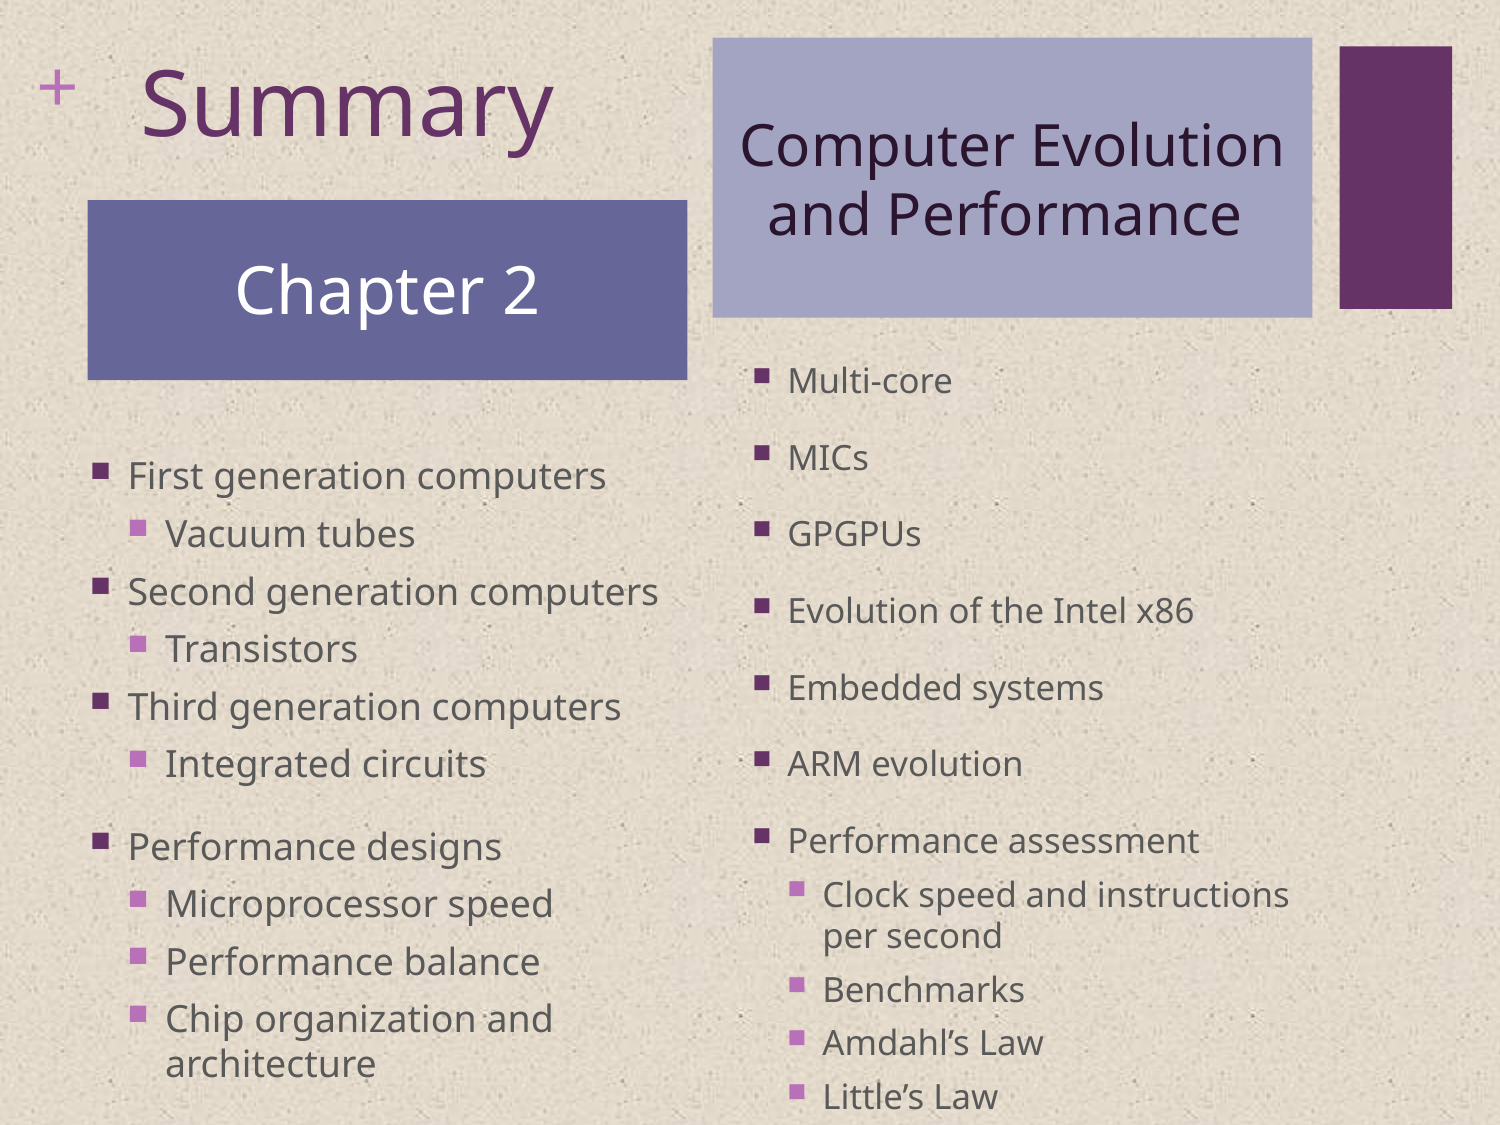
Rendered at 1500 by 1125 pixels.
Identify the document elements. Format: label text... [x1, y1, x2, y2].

title Summary [125, 37, 688, 200]
list Chapter 2 [87, 200, 688, 381]
list Computer Evolution and Performance [712, 37, 1313, 318]
list First generation computers Vacuum tubes Second generation computers Transistors Third generation computers Integrated circuits Performance designs Microprocessor speed Performance balance Chip organization and architecture [75, 412, 675, 1125]
picture [0, 0, 1500, 1125]
list Multi-core MICs GPGPUs Evolution of the Intel x86 Embedded systems ARM evolution Performance assessment Clock speed and instructions per second Benchmarks Amdahl’s Law Little’s Law [737, 350, 1363, 1125]
